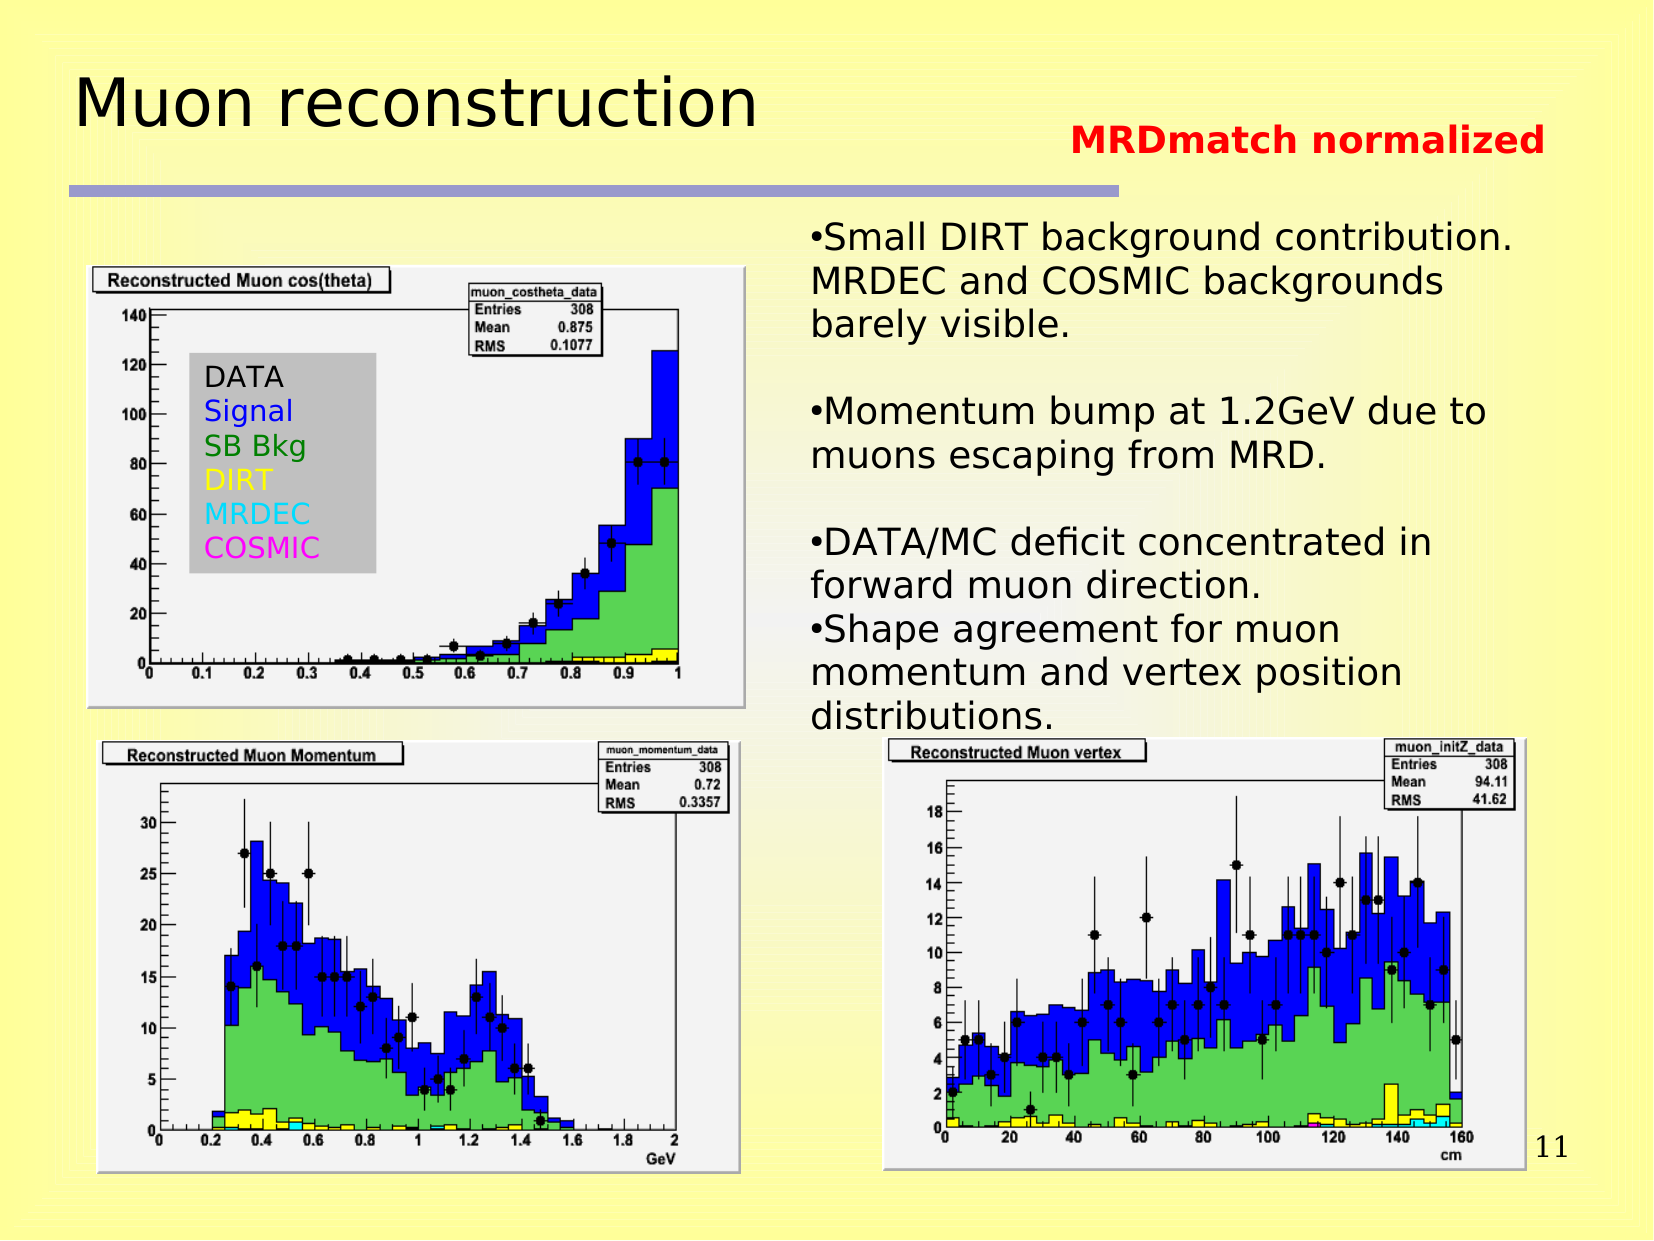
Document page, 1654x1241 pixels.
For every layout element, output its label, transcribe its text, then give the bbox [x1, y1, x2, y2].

picture [882, 790, 1527, 1171]
text_box MRDmatch normalized [1055, 110, 1562, 170]
picture [86, 265, 746, 709]
text_box Small DIRT background contribution. MRDEC and COSMIC backgrounds barely visible. Momentum bump at 1.2GeV due to muons escaping from MRD. DATA/MC deficit concentrated in forward muon direction. Shape agreement for muon momentum and vertex position distributions. [795, 208, 1551, 790]
text_box DATA Signal SB Bkg DIRT MRDEC COSMIC [189, 352, 377, 574]
picture [96, 740, 741, 1174]
title Muon reconstruction [73, 0, 1562, 208]
